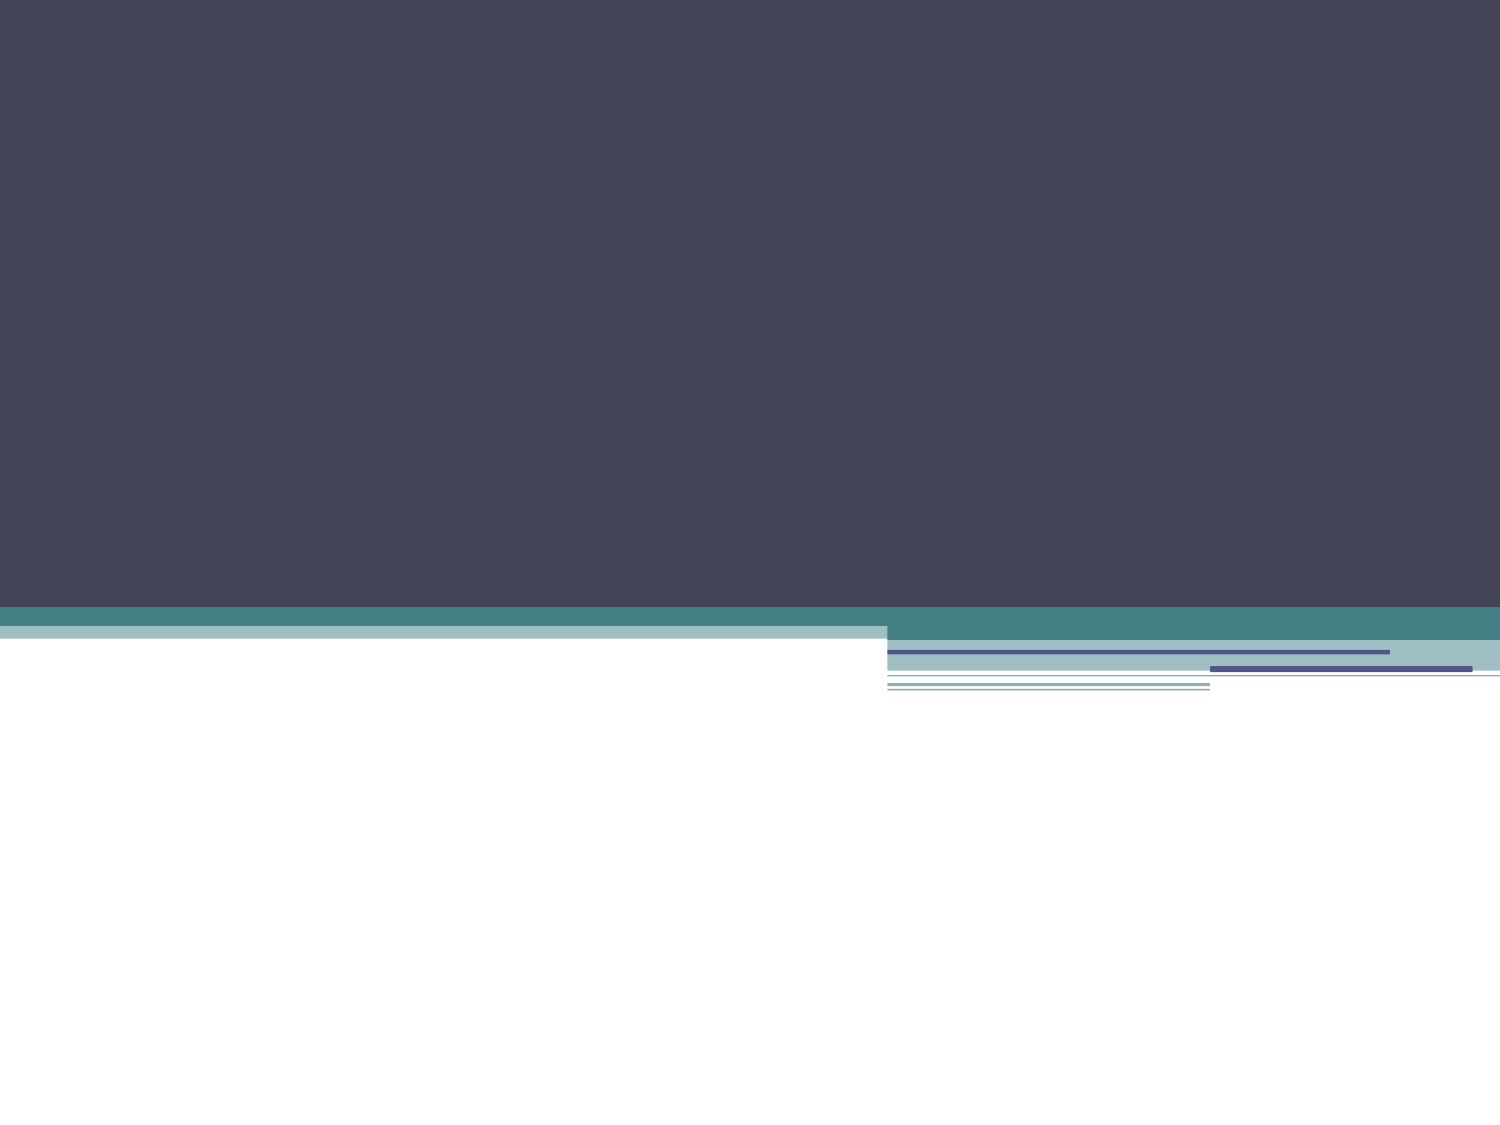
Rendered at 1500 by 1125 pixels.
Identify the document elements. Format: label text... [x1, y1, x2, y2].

title Математика вокруг нас [58, 46, 1400, 633]
